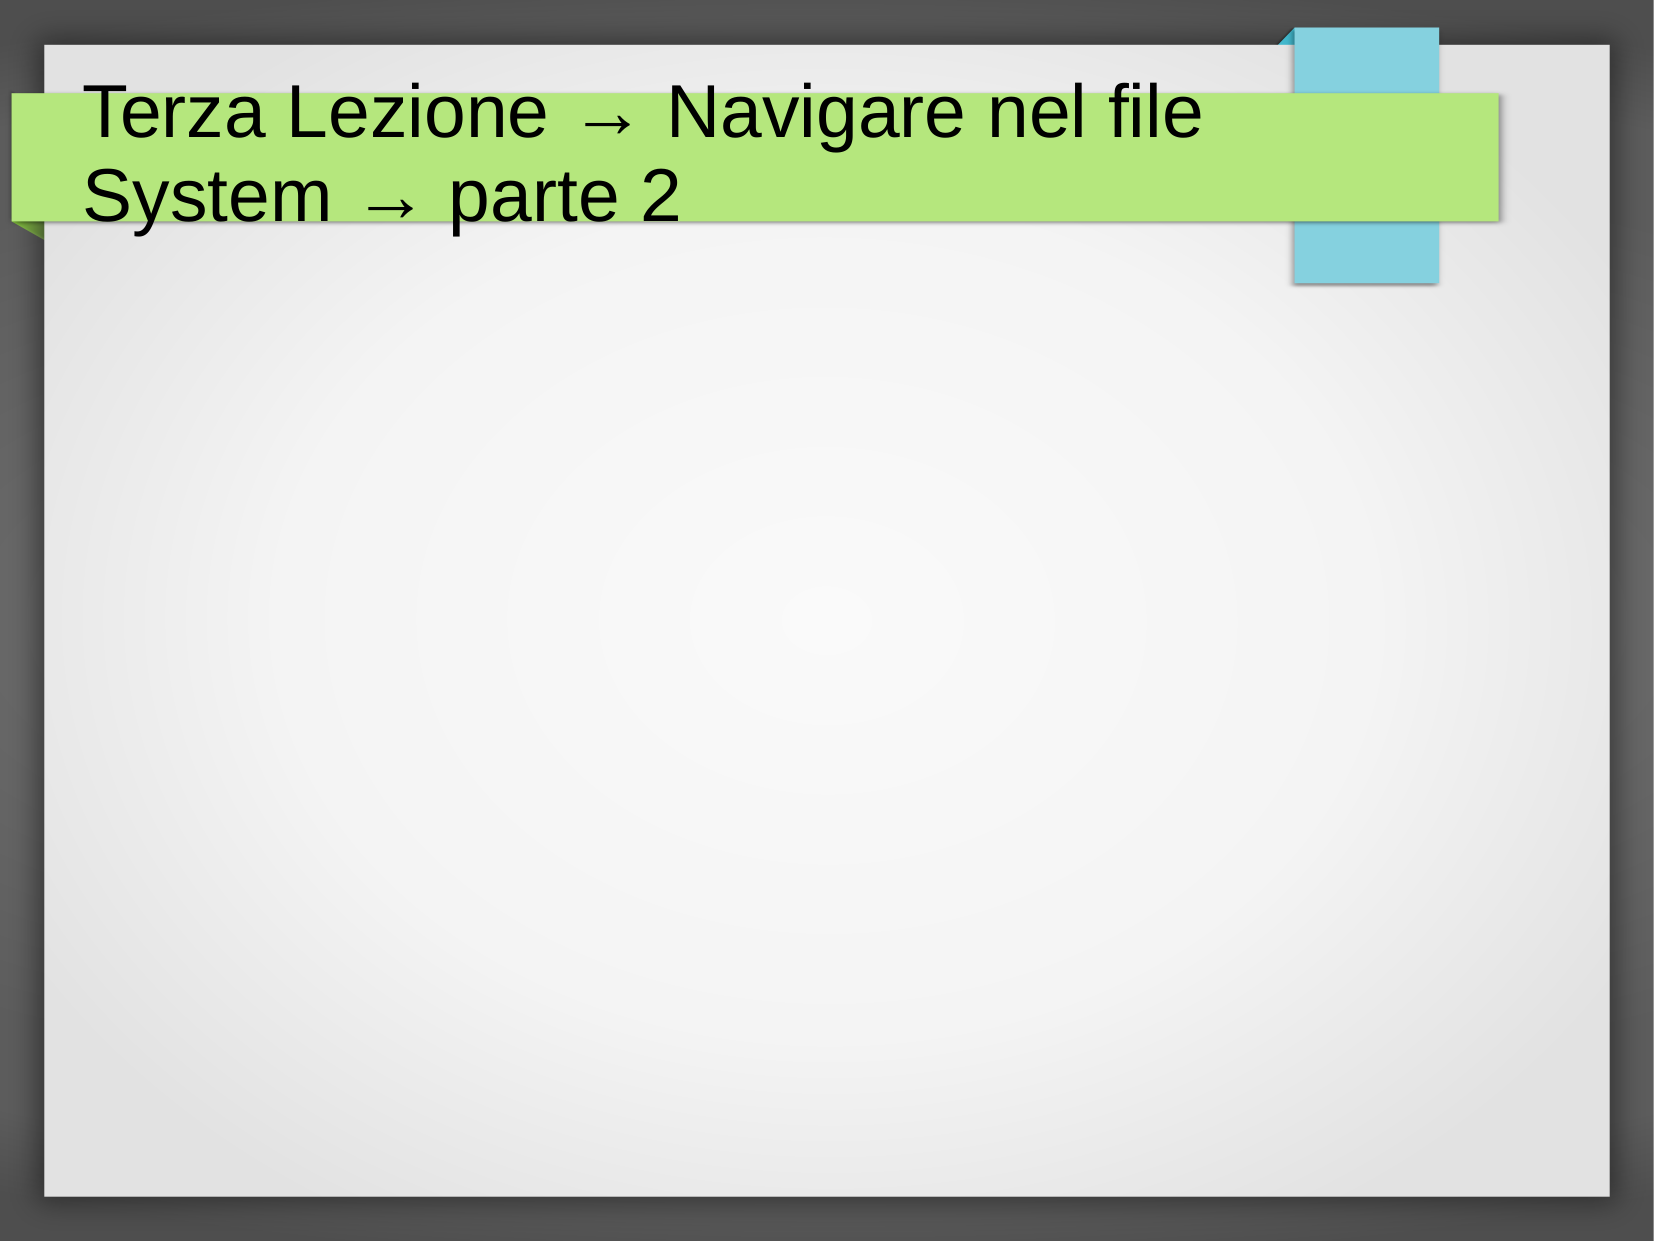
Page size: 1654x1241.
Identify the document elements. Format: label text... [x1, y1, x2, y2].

title Terza Lezione → Navigare nel file System → parte 2 [82, 69, 1264, 238]
picture [0, 0, 1654, 1241]
